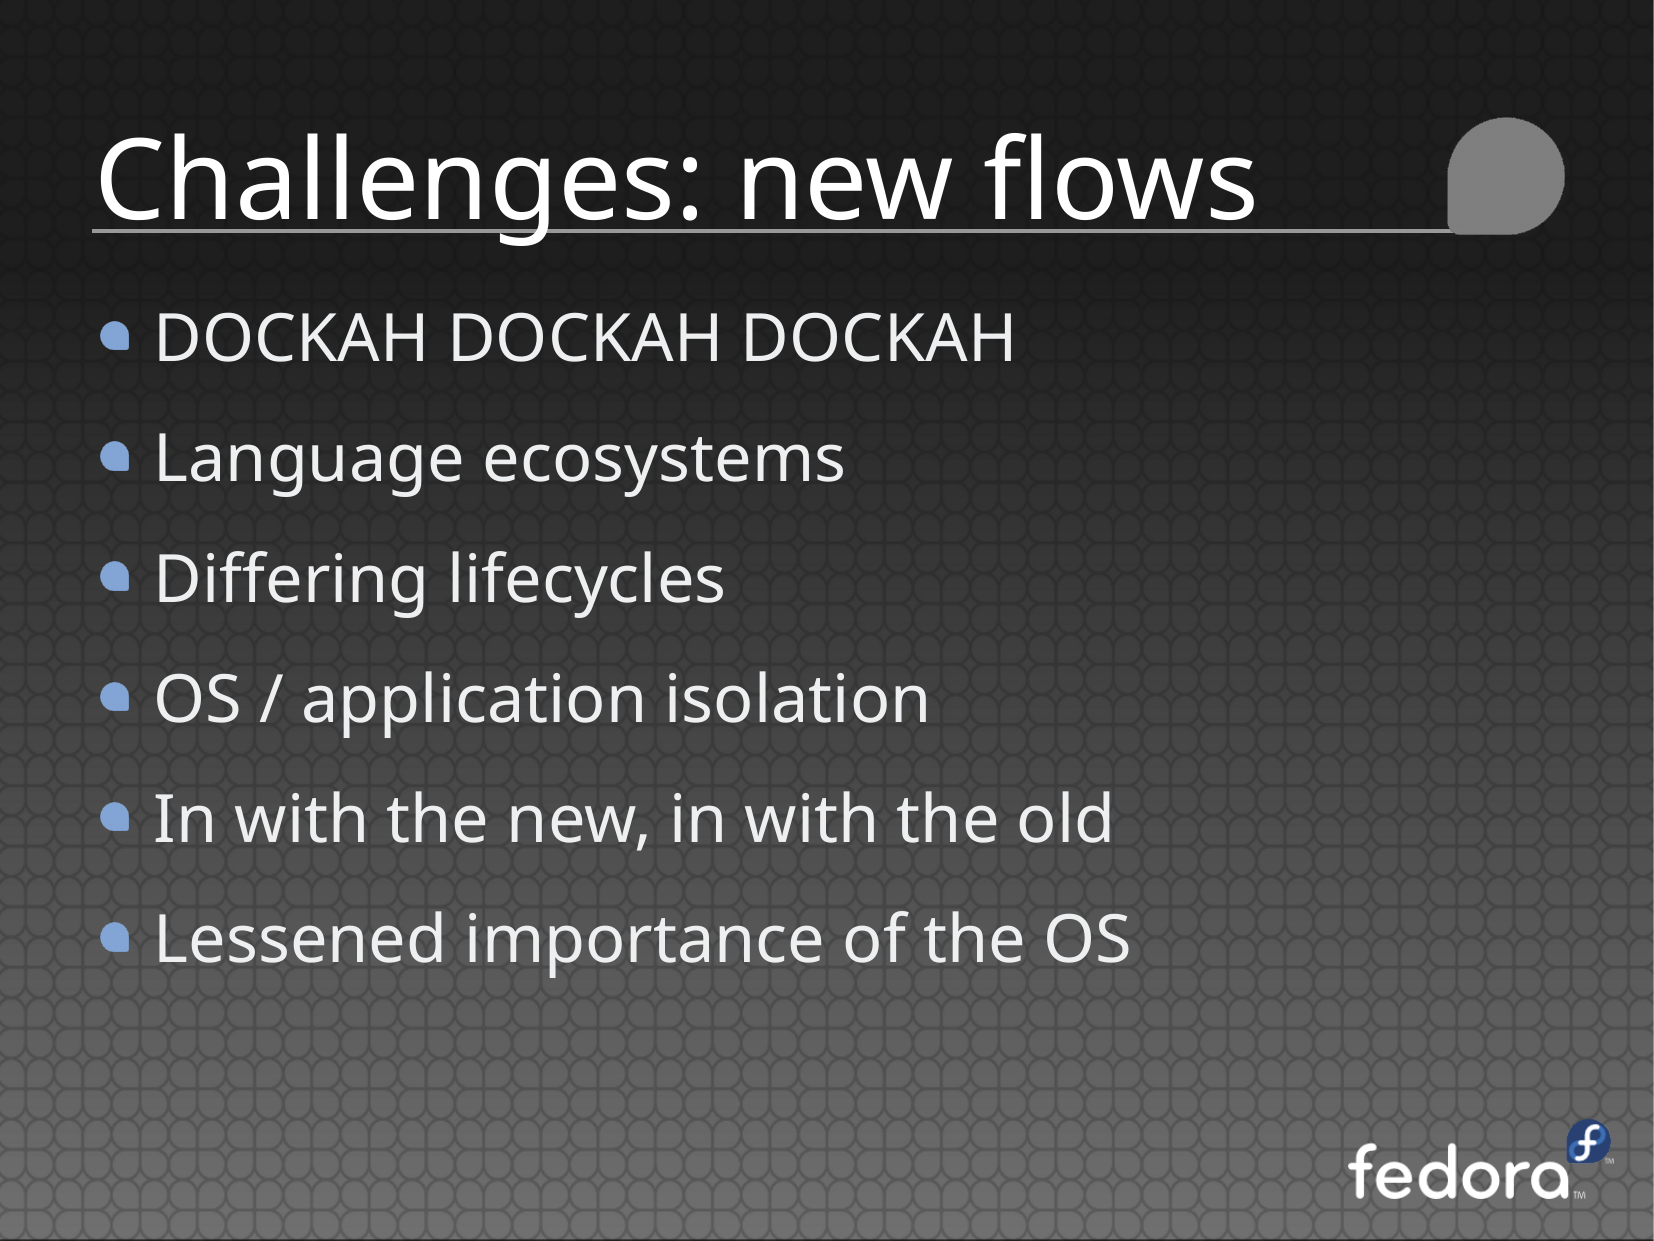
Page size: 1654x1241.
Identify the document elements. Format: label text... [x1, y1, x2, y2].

list DOCKAH DOCKAH DOCKAH Language ecosystems Differing lifecycles OS / application isolation In with the new, in with the old Lessened importance of the OS [82, 290, 1571, 1094]
title Challenges: new flows [94, 100, 1426, 251]
picture [0, 0, 1654, 1241]
